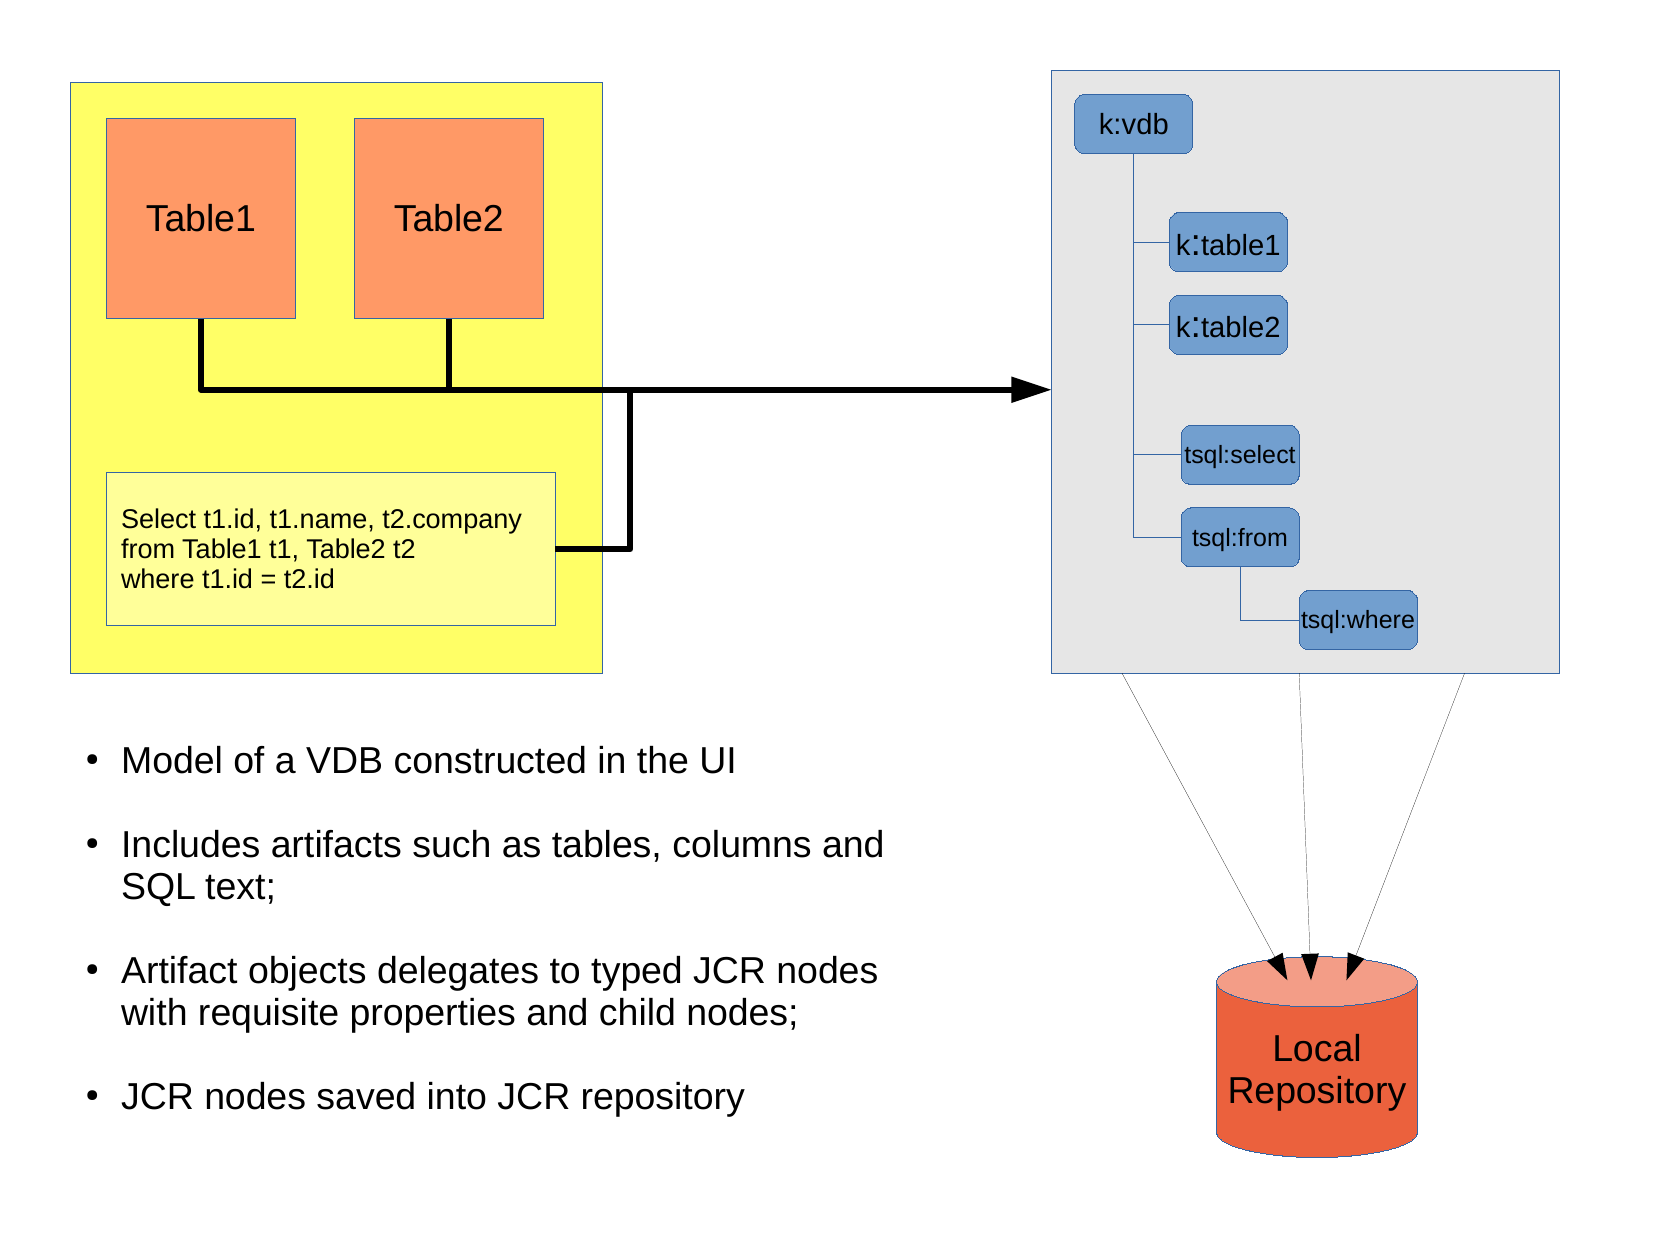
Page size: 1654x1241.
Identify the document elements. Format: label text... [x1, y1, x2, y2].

text_box tsql:select [1181, 425, 1300, 485]
text_box k:table2 [1169, 295, 1288, 355]
text_box Model of a VDB constructed in the UI Includes artifacts such as tables, columns and SQL text; Artifact objects delegates to typed JCR nodes with requisite properties and child nodes; JCR nodes saved into JCR repository [70, 732, 945, 1126]
text_box tsql:from [1181, 507, 1300, 567]
text_box Local Repository [1216, 984, 1418, 1158]
text_box [1051, 70, 1560, 674]
text_box [70, 82, 603, 674]
text_box Table1 [106, 118, 296, 319]
text_box Select t1.id, t1.name, t2.company from Table1 t1, Table2 t2 where t1.id = t2.id [106, 472, 556, 626]
text_box tsql:where [1299, 590, 1418, 650]
text_box Table2 [354, 118, 544, 319]
text_box k:vdb [1074, 94, 1193, 154]
text_box k:table1 [1169, 212, 1288, 272]
